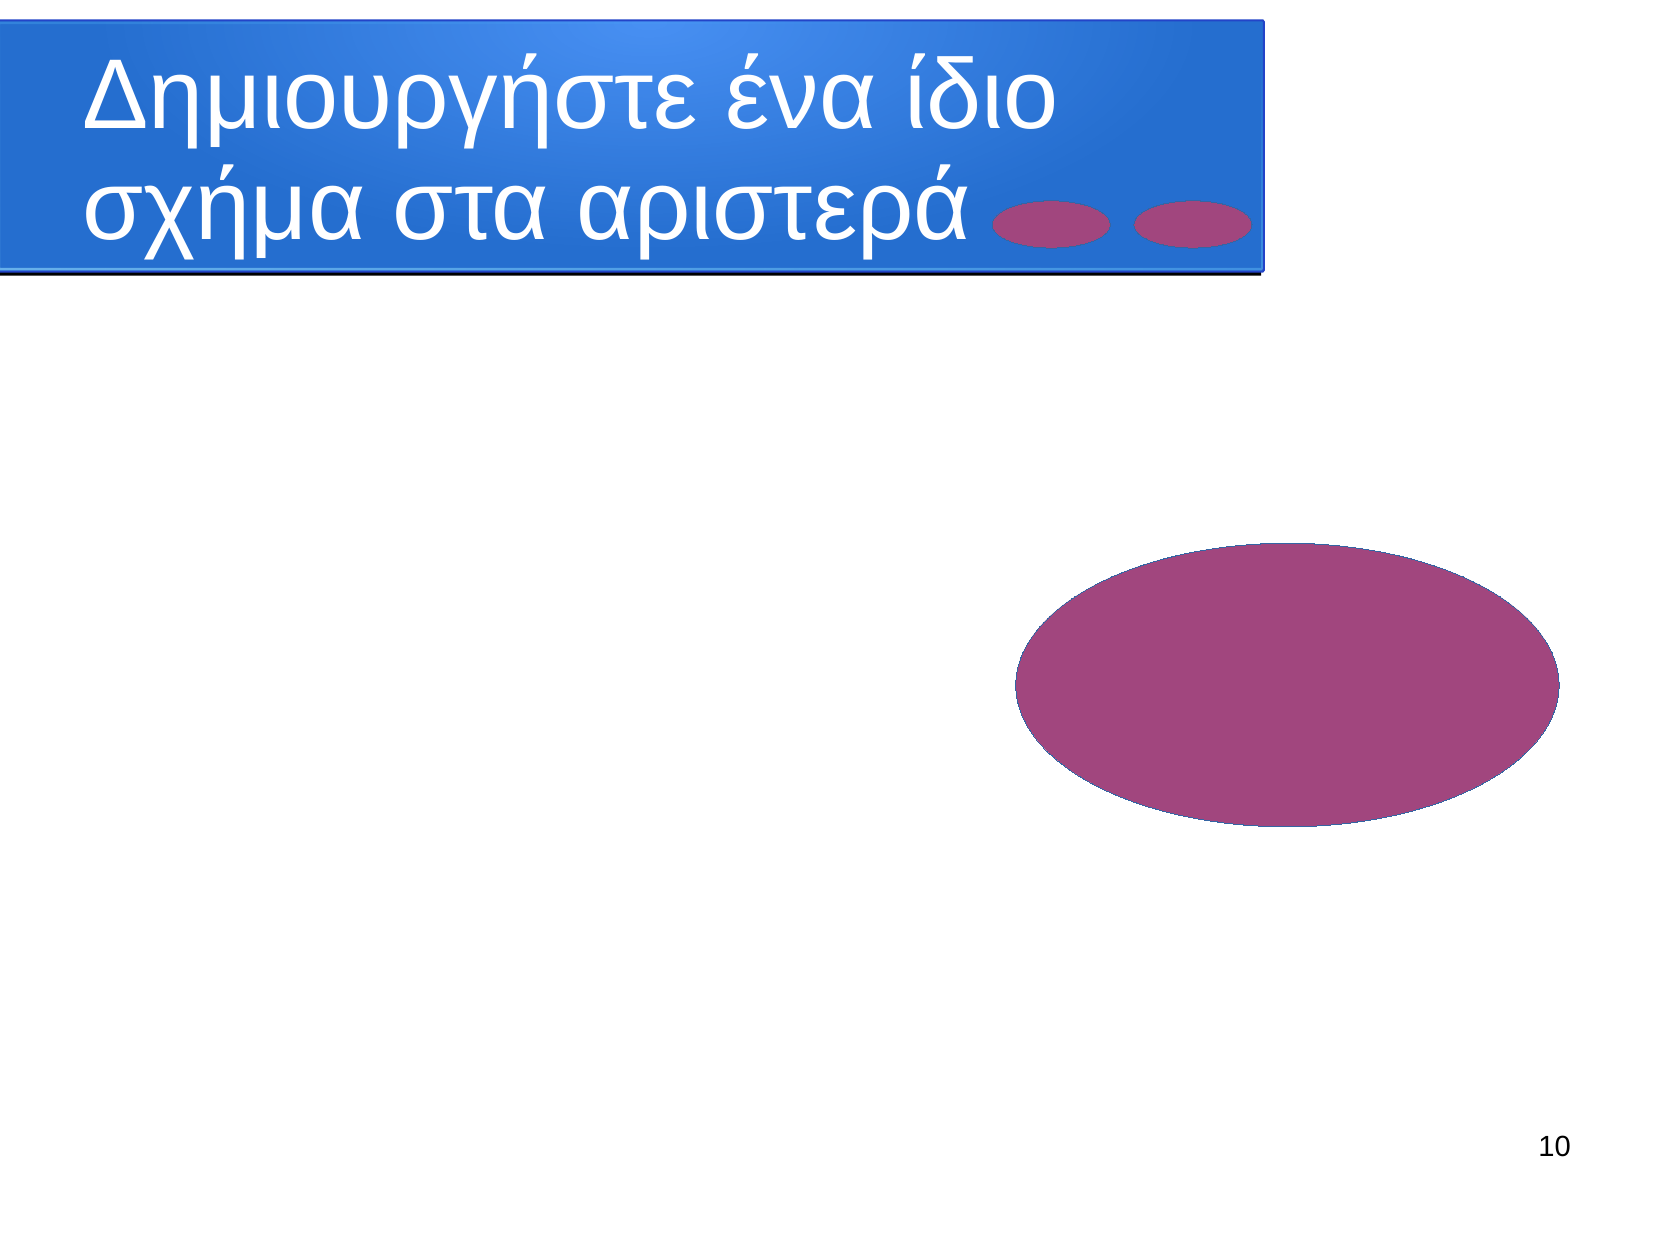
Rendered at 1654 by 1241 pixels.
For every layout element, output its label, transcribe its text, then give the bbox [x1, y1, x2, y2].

title Δημιουργήστε ένα ίδιο σχήμα στα αριστερά [82, 38, 1235, 261]
text_box [1015, 543, 1560, 827]
text_box [1133, 200, 1253, 249]
text_box [992, 200, 1111, 249]
